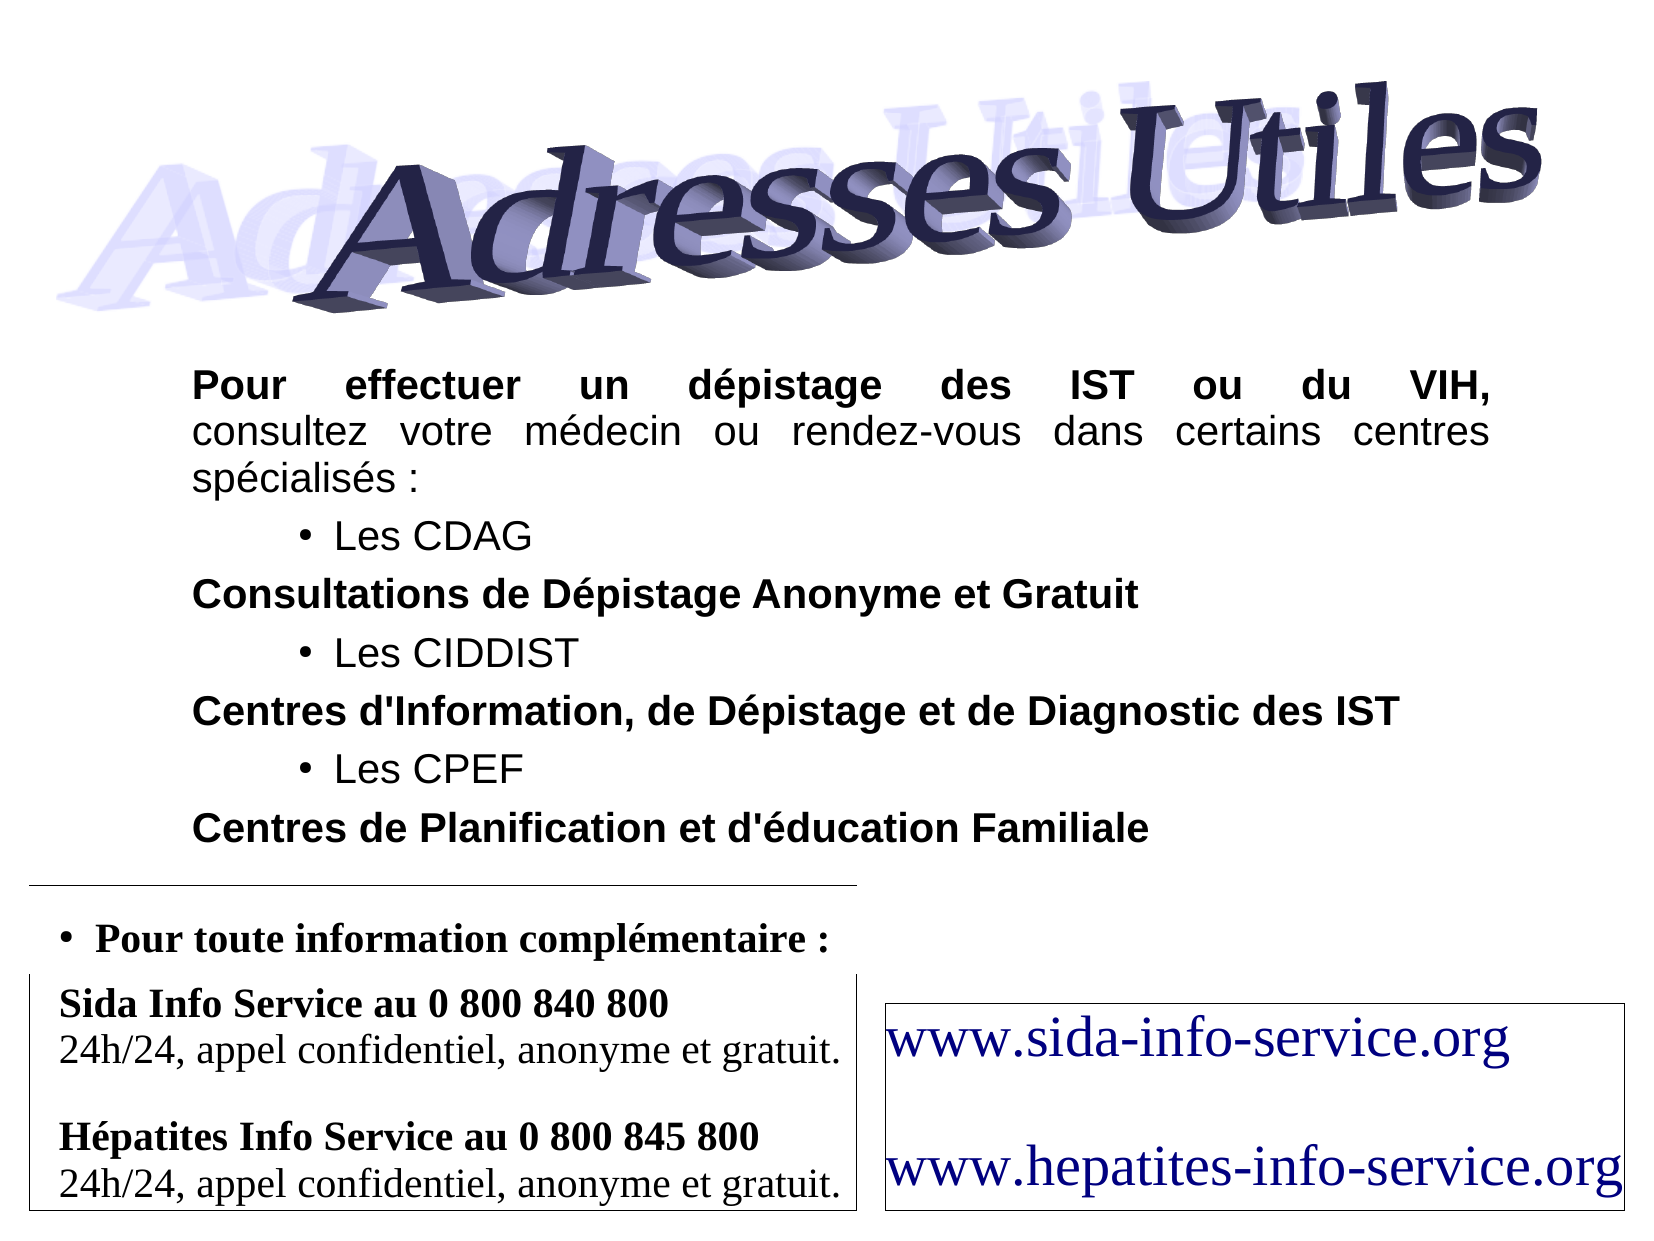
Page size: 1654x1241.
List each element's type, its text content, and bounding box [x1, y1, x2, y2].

text_box Pour toute information complémentaire : Sida Info Service au 0 800 840 800 24h/24, appel confidentiel, anonyme et gratuit. Hépatites Info Service au 0 800 845 800 24h/24, appel confidentiel, anonyme et gratuit. [59, 915, 857, 1210]
text_box Pour effectuer un dépistage des IST ou du VIH, consultez votre médecin ou rendez-vous dans certains centres spécialisés : Les CDAG Consultations de Dépistage Anonyme et Gratuit Les CIDDIST Centres d'Information, de Dépistage et de Diagnostic des IST Les CPEF Centres de Planification et d'éducation Familiale [177, 354, 1506, 918]
text_box www.sida-info-service.org www.hepatites-info-service.org [886, 1004, 1624, 1210]
text_box www.sida-info-service.org www.hepatites-info-service.org [885, 1003, 1654, 1241]
